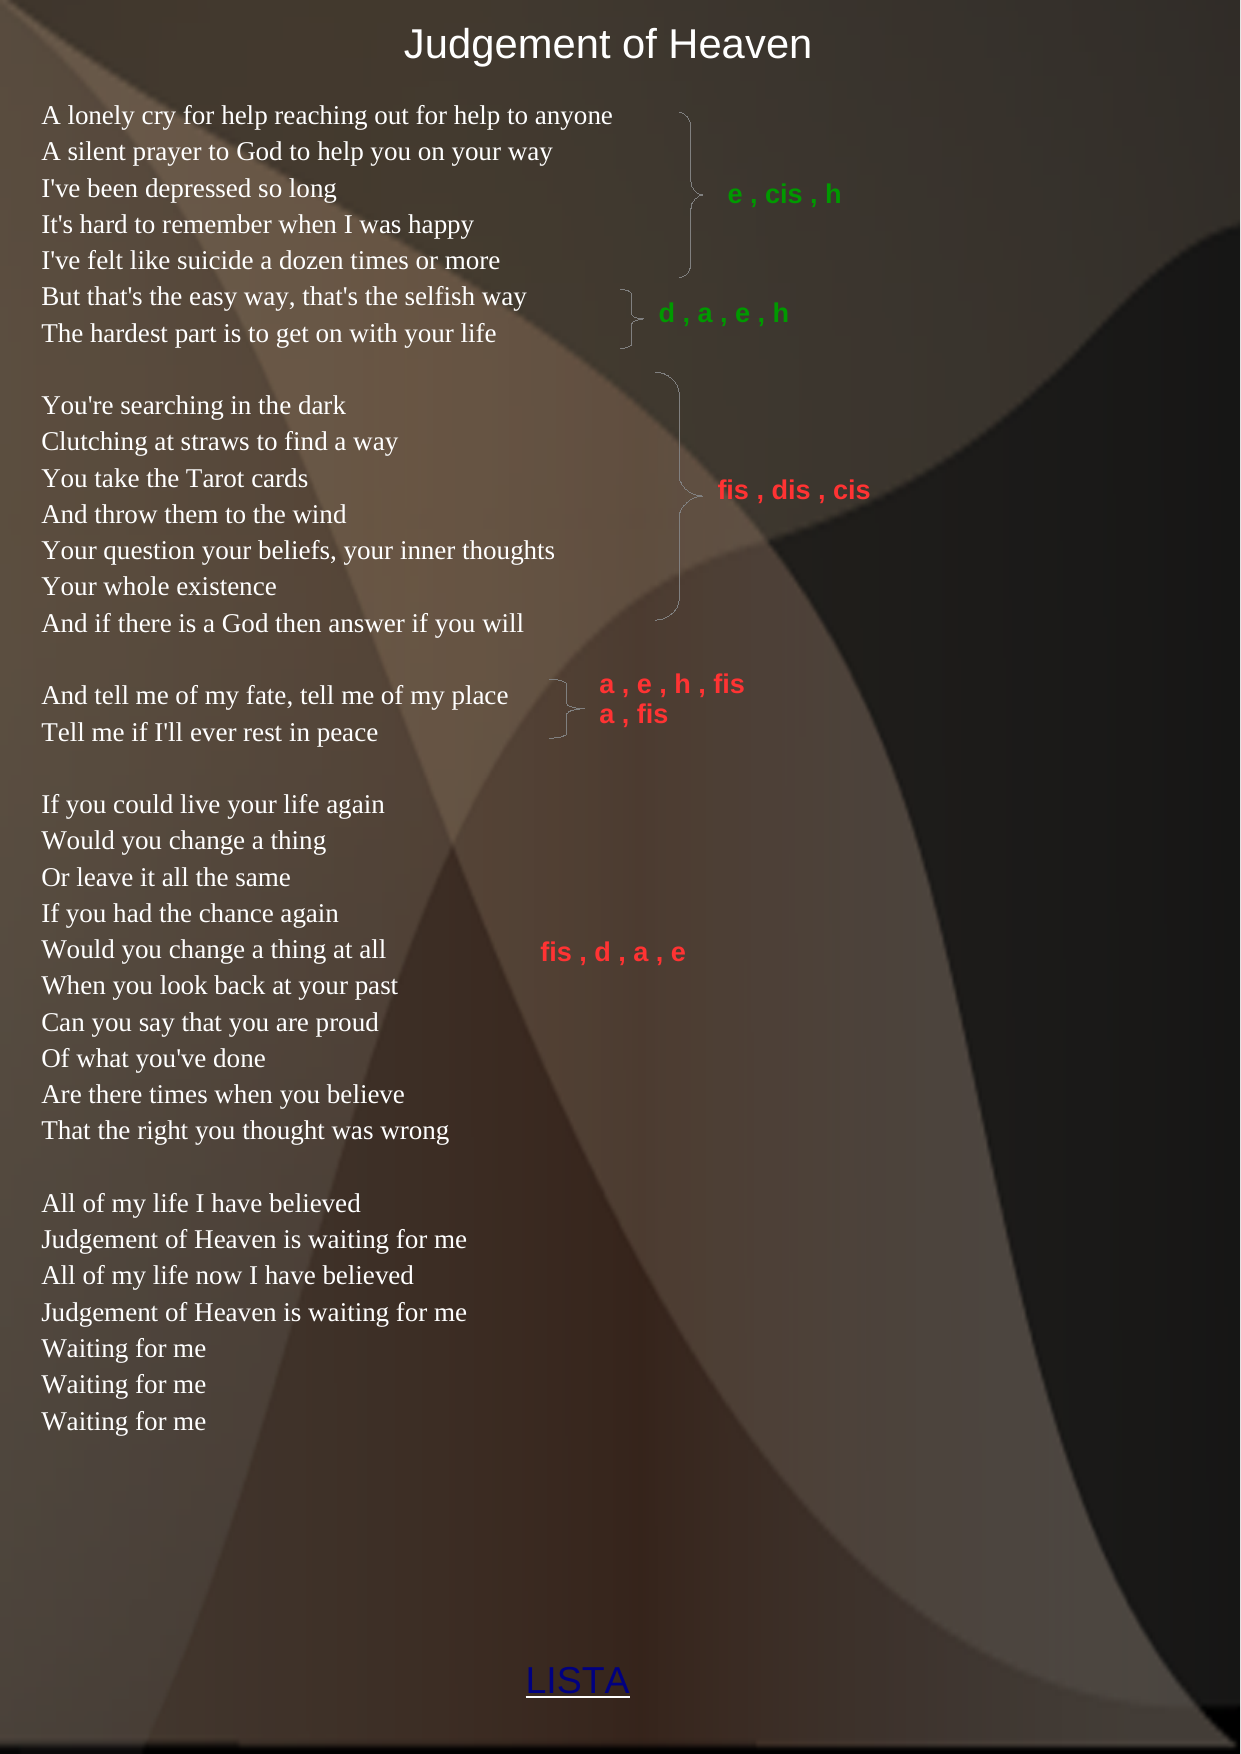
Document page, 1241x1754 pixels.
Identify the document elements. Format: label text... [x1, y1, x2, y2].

text_box d , a , e , h [643, 290, 845, 337]
text_box LISTA [525, 1659, 658, 1702]
text_box e , cis , h [712, 171, 857, 218]
title Judgement of Heaven [76, 21, 1140, 68]
list A lonely cry for help reaching out for help to anyone A silent prayer to God to help you on your way I've been depressed so long It's hard to remember when I was happy I've felt like suicide a dozen times or more But that's the easy way, that's the selfish way The hardest part is to get on with your life You're searching in the dark Clutching at straws to find a way You take the Tarot cards And throw them to the wind Your question your beliefs, your inner thoughts Your whole existence And if there is a God then answer if you will And tell me of my fate, tell me of my place Tell me if I'll ever rest in peace If you could live your life again Would you change a thing Or leave it all the same If you had the chance again Would you change a thing at all When you look back at your past Can you say that you are proud Of what you've done Are there times when you believe That the right you thought was wrong All of my life I have believed Judgement of Heaven is waiting for me All of my life now I have believed Judgement of Heaven is waiting for me Waiting for me Waiting for me Waiting for me [41, 100, 786, 1473]
picture [0, 0, 1241, 1754]
text_box fis , dis , cis [702, 467, 1117, 514]
text_box fis , d , a , e [525, 929, 1022, 976]
text_box a , e , h , fis a , fis [584, 661, 987, 762]
